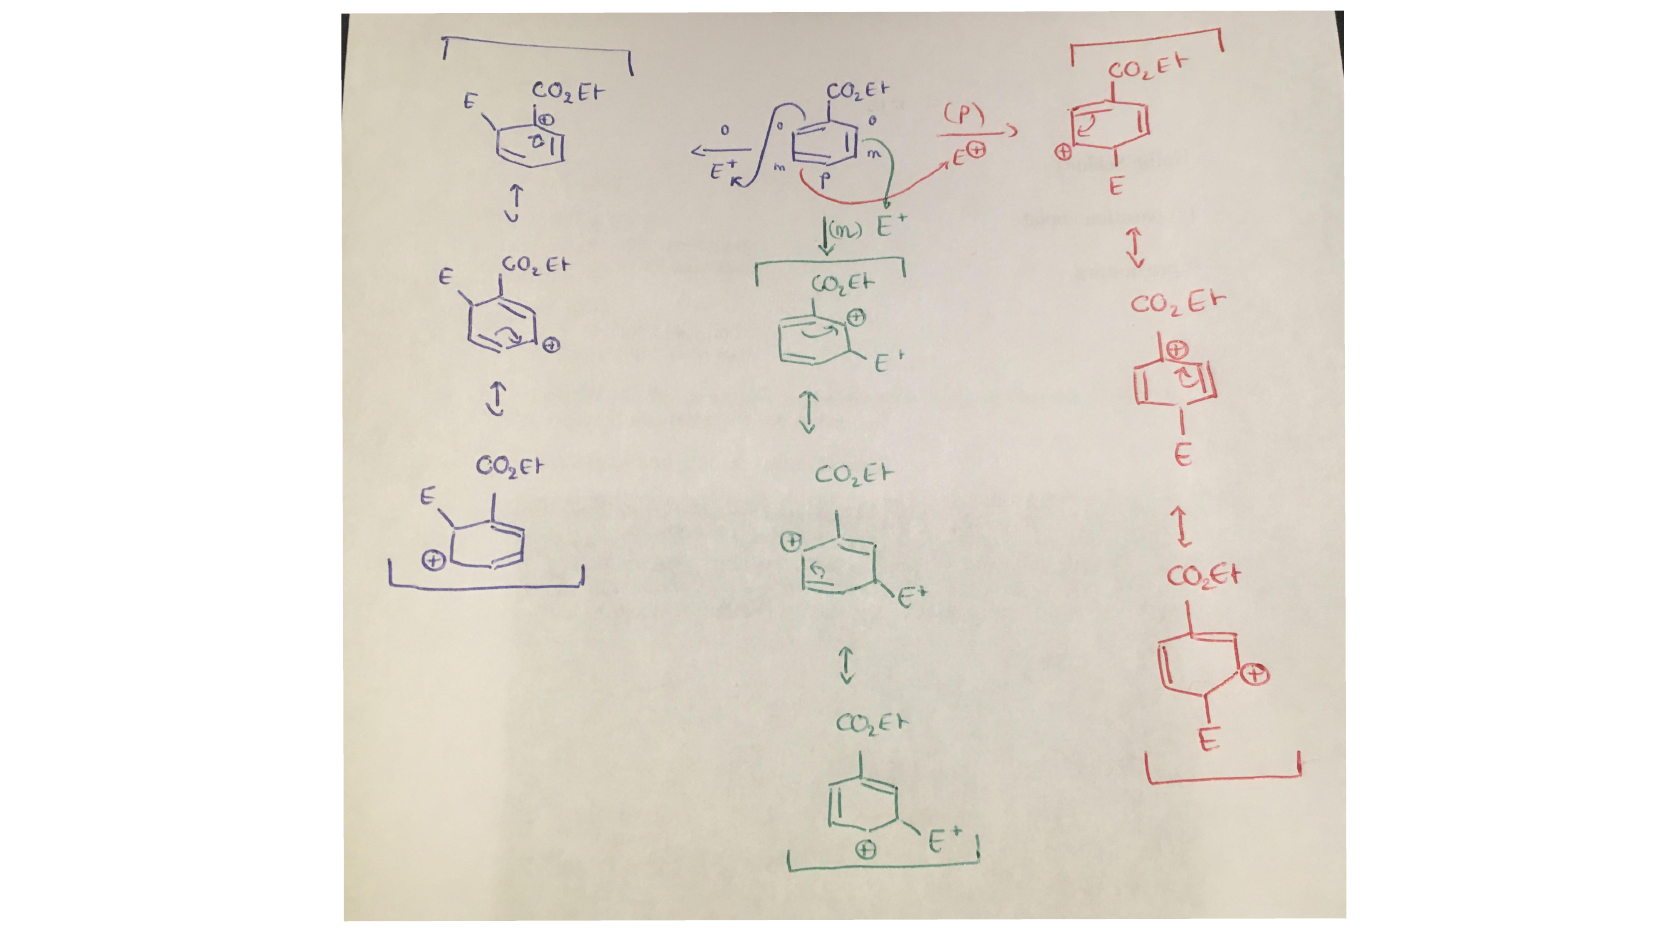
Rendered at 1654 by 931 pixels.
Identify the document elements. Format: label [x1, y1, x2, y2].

picture [341, 10, 1347, 922]
